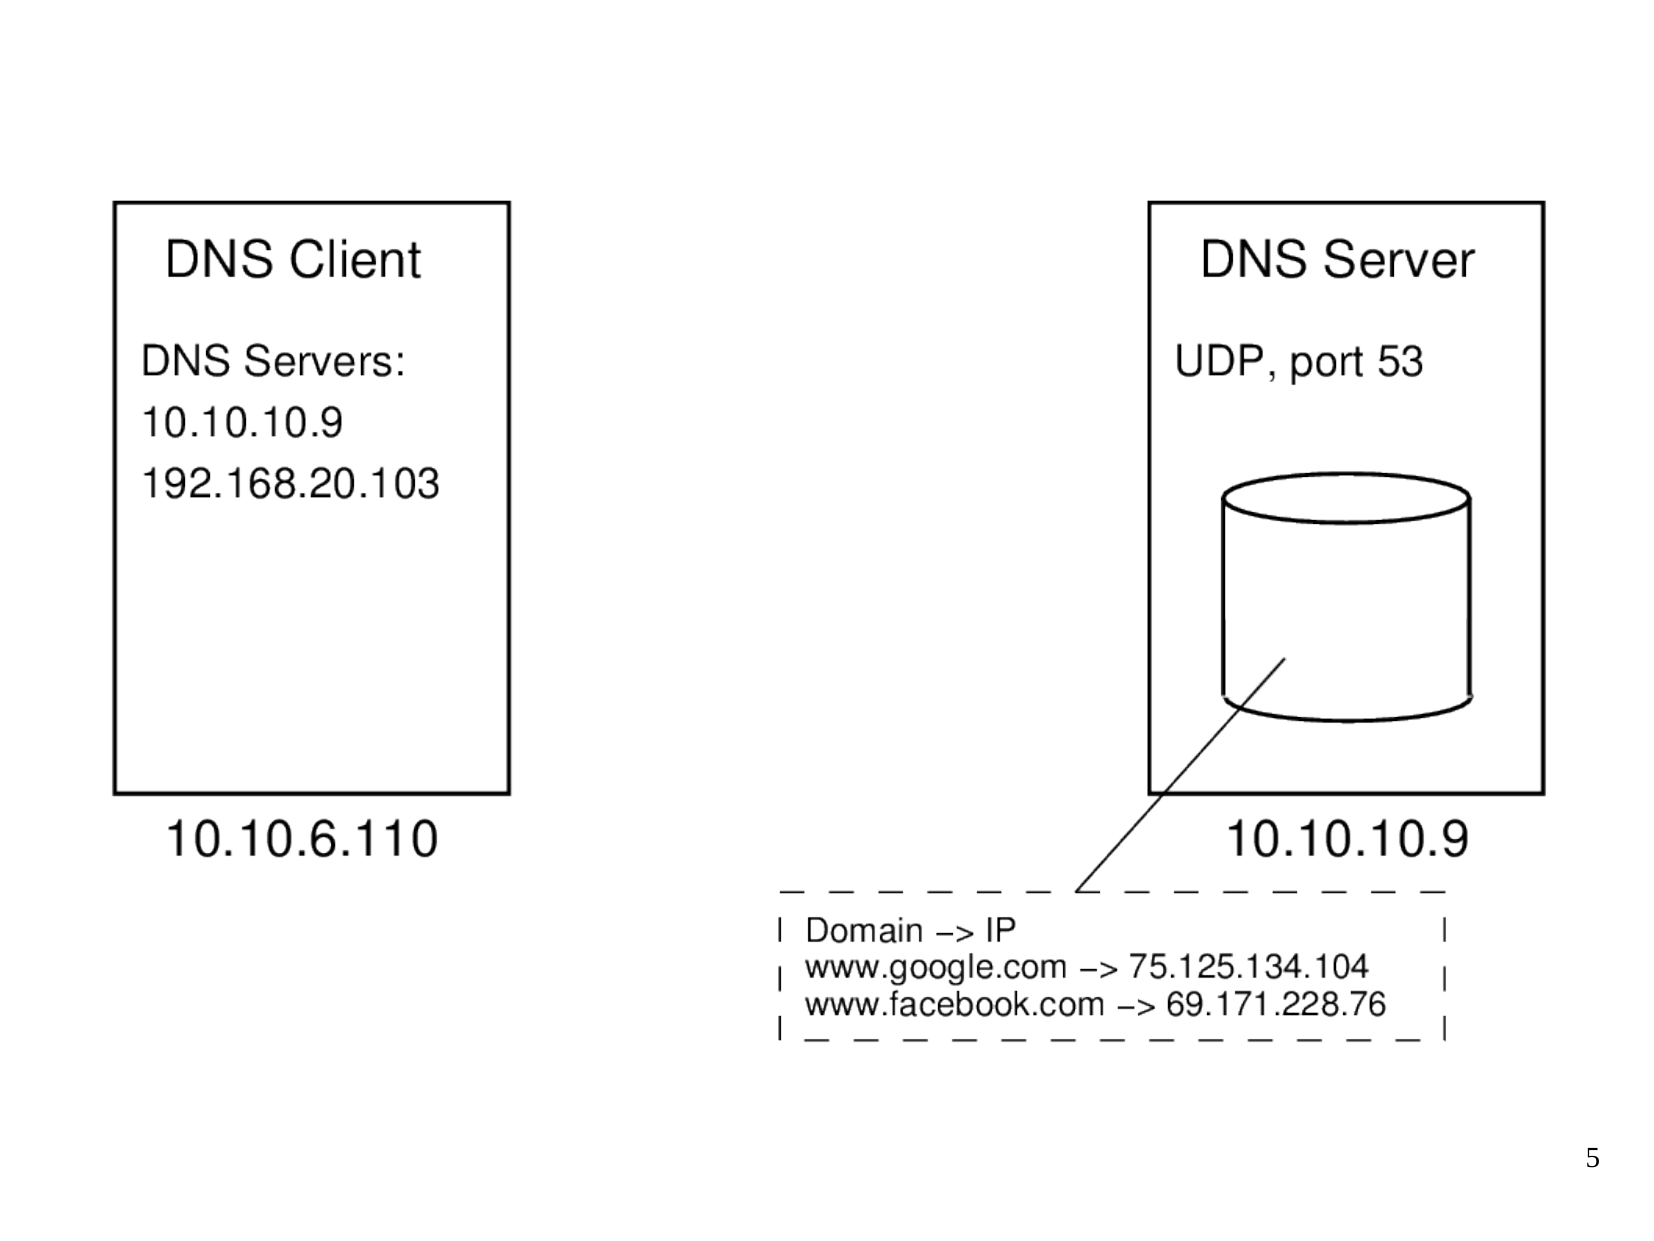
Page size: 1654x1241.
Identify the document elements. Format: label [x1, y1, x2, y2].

picture [109, 196, 1551, 1044]
